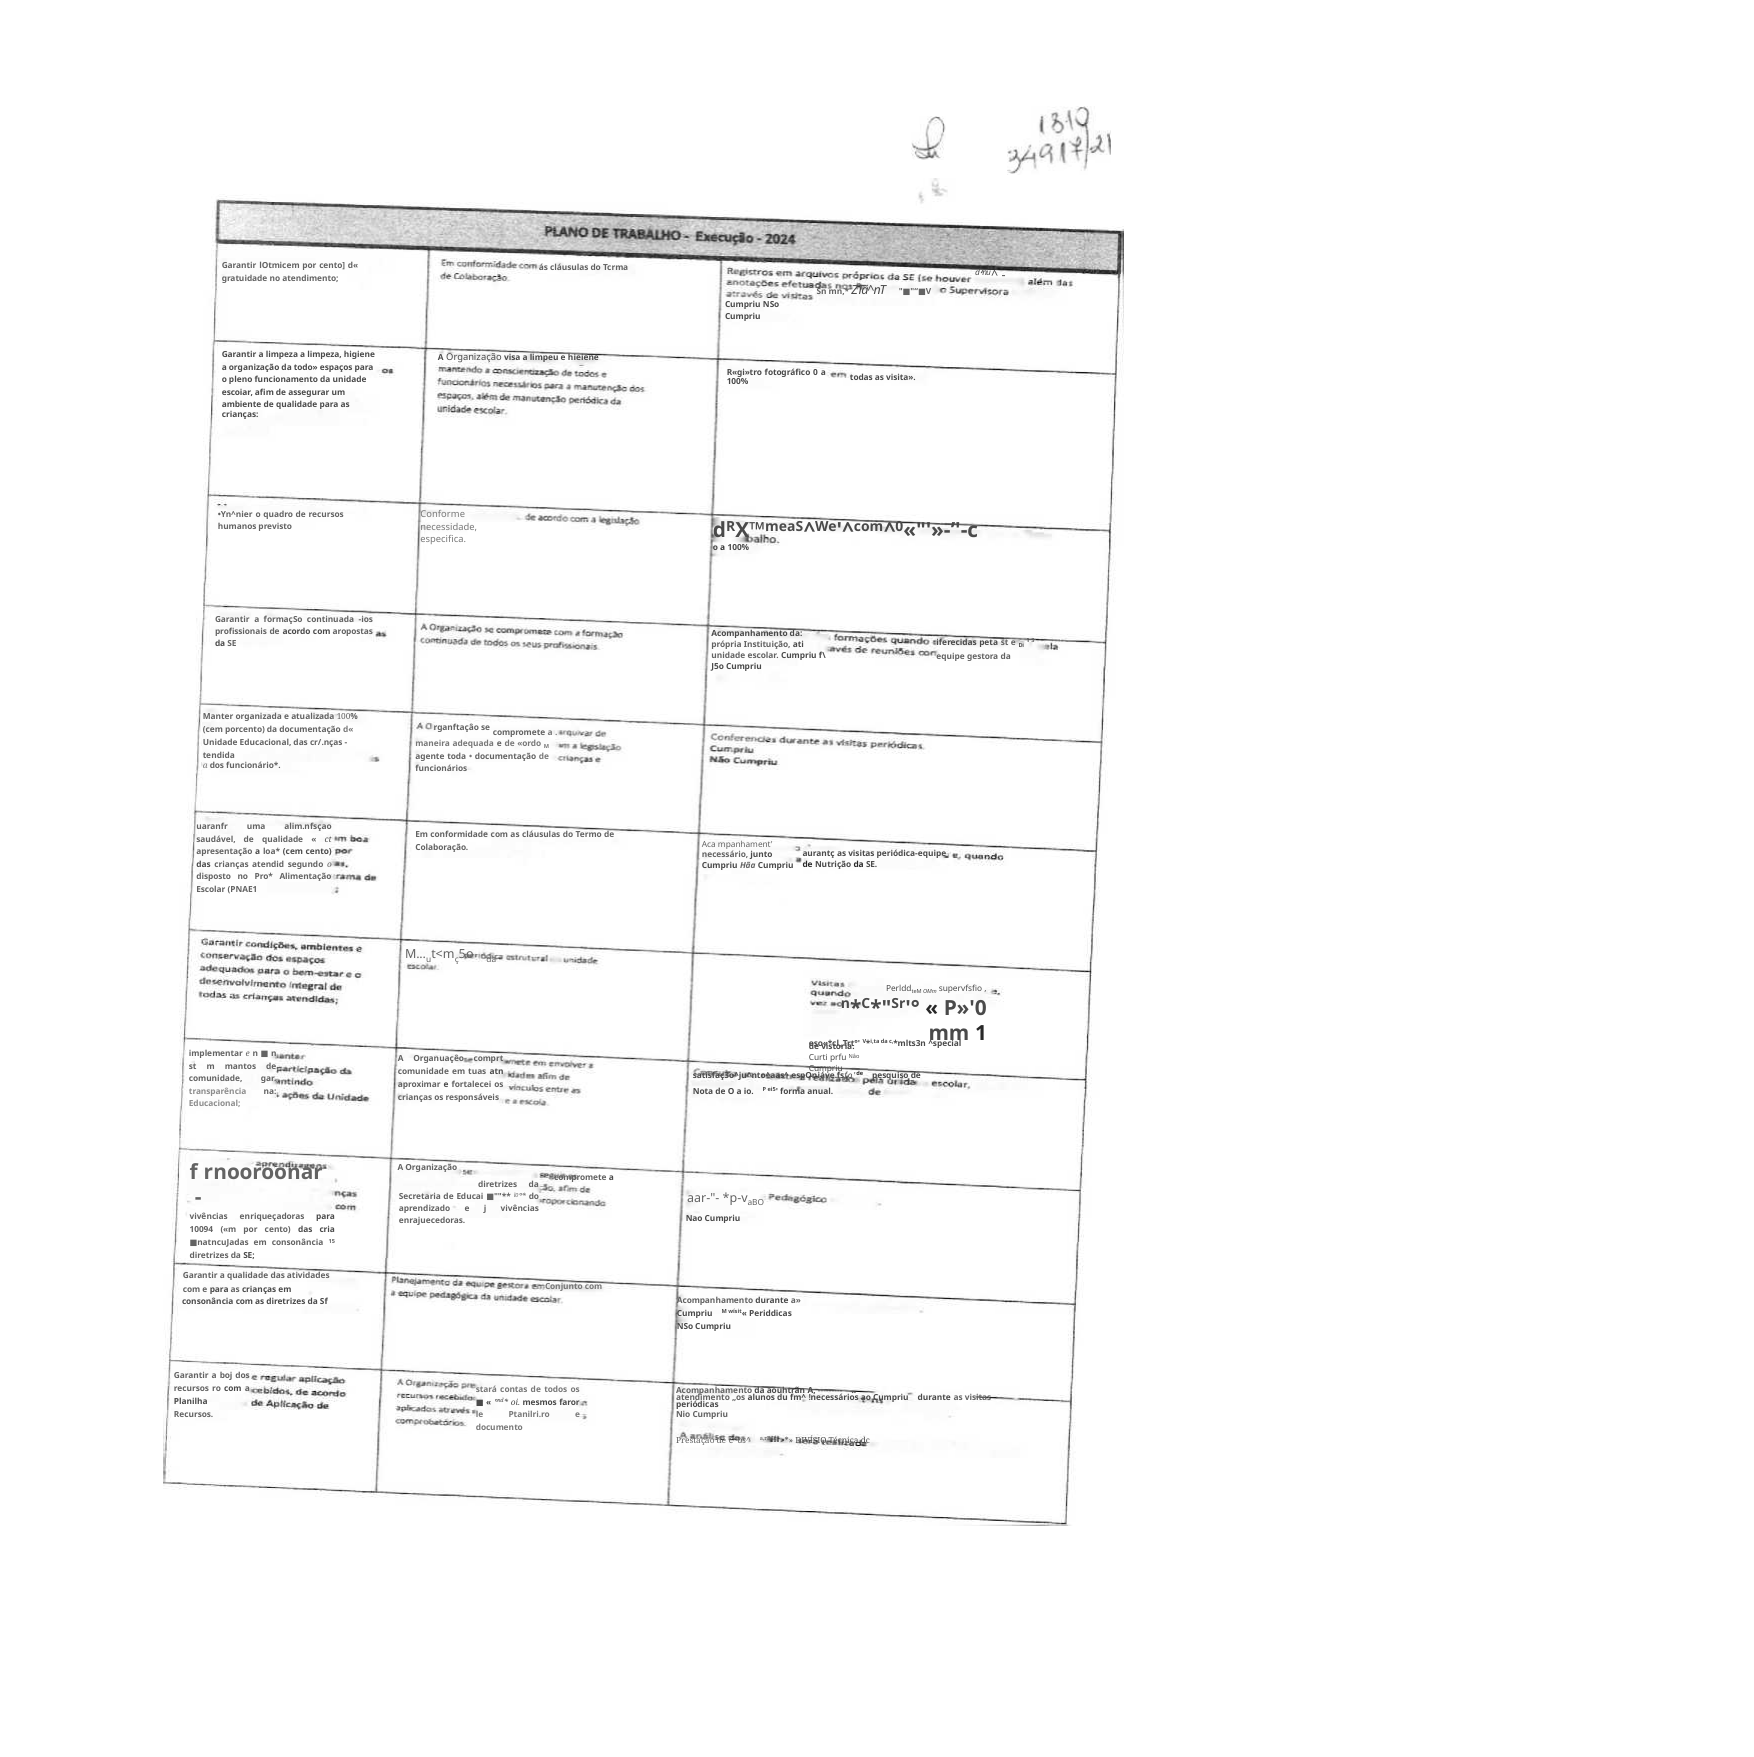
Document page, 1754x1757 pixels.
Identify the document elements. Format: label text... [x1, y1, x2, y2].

text_box implementar e n ■ n st m mantos de comunidade, gar. transparência na: Educacional; [189, 1046, 277, 1112]
text_box Garantir a formaçSo continuada -ios profissionais de acordo com aropostas da SE [215, 612, 373, 646]
text_box diretrizes da Secretaria de Educai ■""** l0°* do aprendizado e j vivências enrajuecedoras. [399, 1177, 540, 1215]
text_box M...ut<mç5o da [405, 946, 564, 973]
text_box Em conformidade com as cláusulas do Termo de Colaboração. [415, 826, 624, 861]
text_box A Organuaçêo comprt comunidade em tuas atn aproximar e fortalecei os crianças os responsáveis [398, 1050, 506, 1106]
text_box compromete a [475, 1170, 537, 1177]
text_box ás cláusulas do Tcrma [539, 262, 632, 273]
text_box A Organização [398, 1163, 464, 1178]
text_box consonância com as diretrizes da Sf [182, 1296, 358, 1311]
text_box Garantir a limpeza a limpeza, higiene a organização da todo» espaços para o pleno funcionamento da unidade escoiar, afim de assegurar um ambiente de qualidade para as crianças: [222, 347, 379, 434]
text_box PerlddteM OMm supervfsfio , n*C*"Sr'° « P»'0 mm 1 eso«*cl„Trt°' V*i,ta da c,*mlts3n ^special de vistoria. Curti prfu Nâo Cumpriu [809, 983, 992, 1038]
picture [911, 116, 946, 160]
text_box aurantç as visitas periódica-equipe de Nutrição da SE. [803, 848, 947, 872]
text_box •Yn^nier o quadro de recursos humanos previsto [218, 507, 363, 527]
picture [1007, 107, 1111, 175]
text_box Prestação de C^as^ a,rBués •*» DIvísIq Técnica dc [676, 1435, 1018, 1457]
text_box aar-"- *p-vaBO [687, 1190, 878, 1210]
text_box Nao Cumpriu [686, 1213, 754, 1223]
text_box stará contas de todos os ■ « °nd* oi. mesmos faror le Ptanilri.ro e documento [476, 1382, 582, 1420]
text_box d‘nü^ - Sn mn,* ZTã^nT "■"“■V Cumpriu NSo Cumpriu [725, 267, 1057, 325]
text_box Aca mpanhament' necessário, junto Cumpriu Hãa Cumpriu [702, 839, 795, 884]
text_box Conforme necessidade, especifica. [420, 507, 522, 534]
text_box Manter organizada e atualizada 100% (cem porcento) da documentação d« Unidade Educacional, das cr/.nças -tendida a dos funcionário*. [203, 708, 373, 772]
text_box Garantir a qualidade das atividades [183, 1270, 358, 1286]
text_box f rnooroonar - vivências enriqueçadoras para 10094 («m por cento) das cria ■natncuJadas em consonância 15 diretrizes da SE; [190, 1158, 335, 1223]
text_box Acompanhamento durante a» Cumpriu M wísit« Periddicas NSo Cumpriu [677, 1295, 920, 1328]
text_box uaranfr uma alim.nfsçao saudável, de qualidade « ct apresentação a loa* (cem cento) das crianças atendid segundo o disposto no Pro* Alimentação Escolar (PNAE1 [196, 819, 334, 893]
text_box com e para as crianças em [183, 1284, 310, 1296]
text_box Garantir lOtmicem por cento] d« gratuidade no atendimento; [222, 258, 388, 282]
text_box maneira adequada e de «ordo M agente toda • documentação de funcionários [415, 737, 558, 770]
text_box Nota de O a io. P ei5' forma anual. [693, 1089, 947, 1101]
text_box A Organização visa a limpeu e hieiene [438, 351, 601, 365]
text_box iferecidas peta st e Di 1 3 equipe gestora da [936, 636, 1046, 664]
text_box Acompanhamento da: própria Instituição, ati unidade escolar. Cumpriu f\J5o Cumpriu [711, 627, 828, 688]
text_box todas as visita». [850, 372, 928, 381]
text_box Garantir a boj dos recursos ro com a Planilha Recursos. [174, 1367, 252, 1421]
text_box R«gi»tro fotográfico 0 a 100% [727, 368, 827, 386]
text_box satísfaç3o^ju^nto^aas^ espOniáve.fsfo'de pesquiso de [693, 1072, 1033, 1095]
text_box dRX™meaS^We'^com^0«"'»-’'-c o a 100% [713, 517, 1051, 557]
text_box Conjunto com [545, 1281, 610, 1295]
picture [163, 178, 1124, 1527]
text_box Acompanhamento da aouhtrãn a, --------- .. atendimento „os alunos du fm^ !necessários ao Cumpriu durante as visitas periódicas Nio Cumpriu [676, 1385, 1018, 1431]
text_box rganftaçâo se [434, 722, 494, 736]
text_box compromete a . [493, 727, 558, 735]
